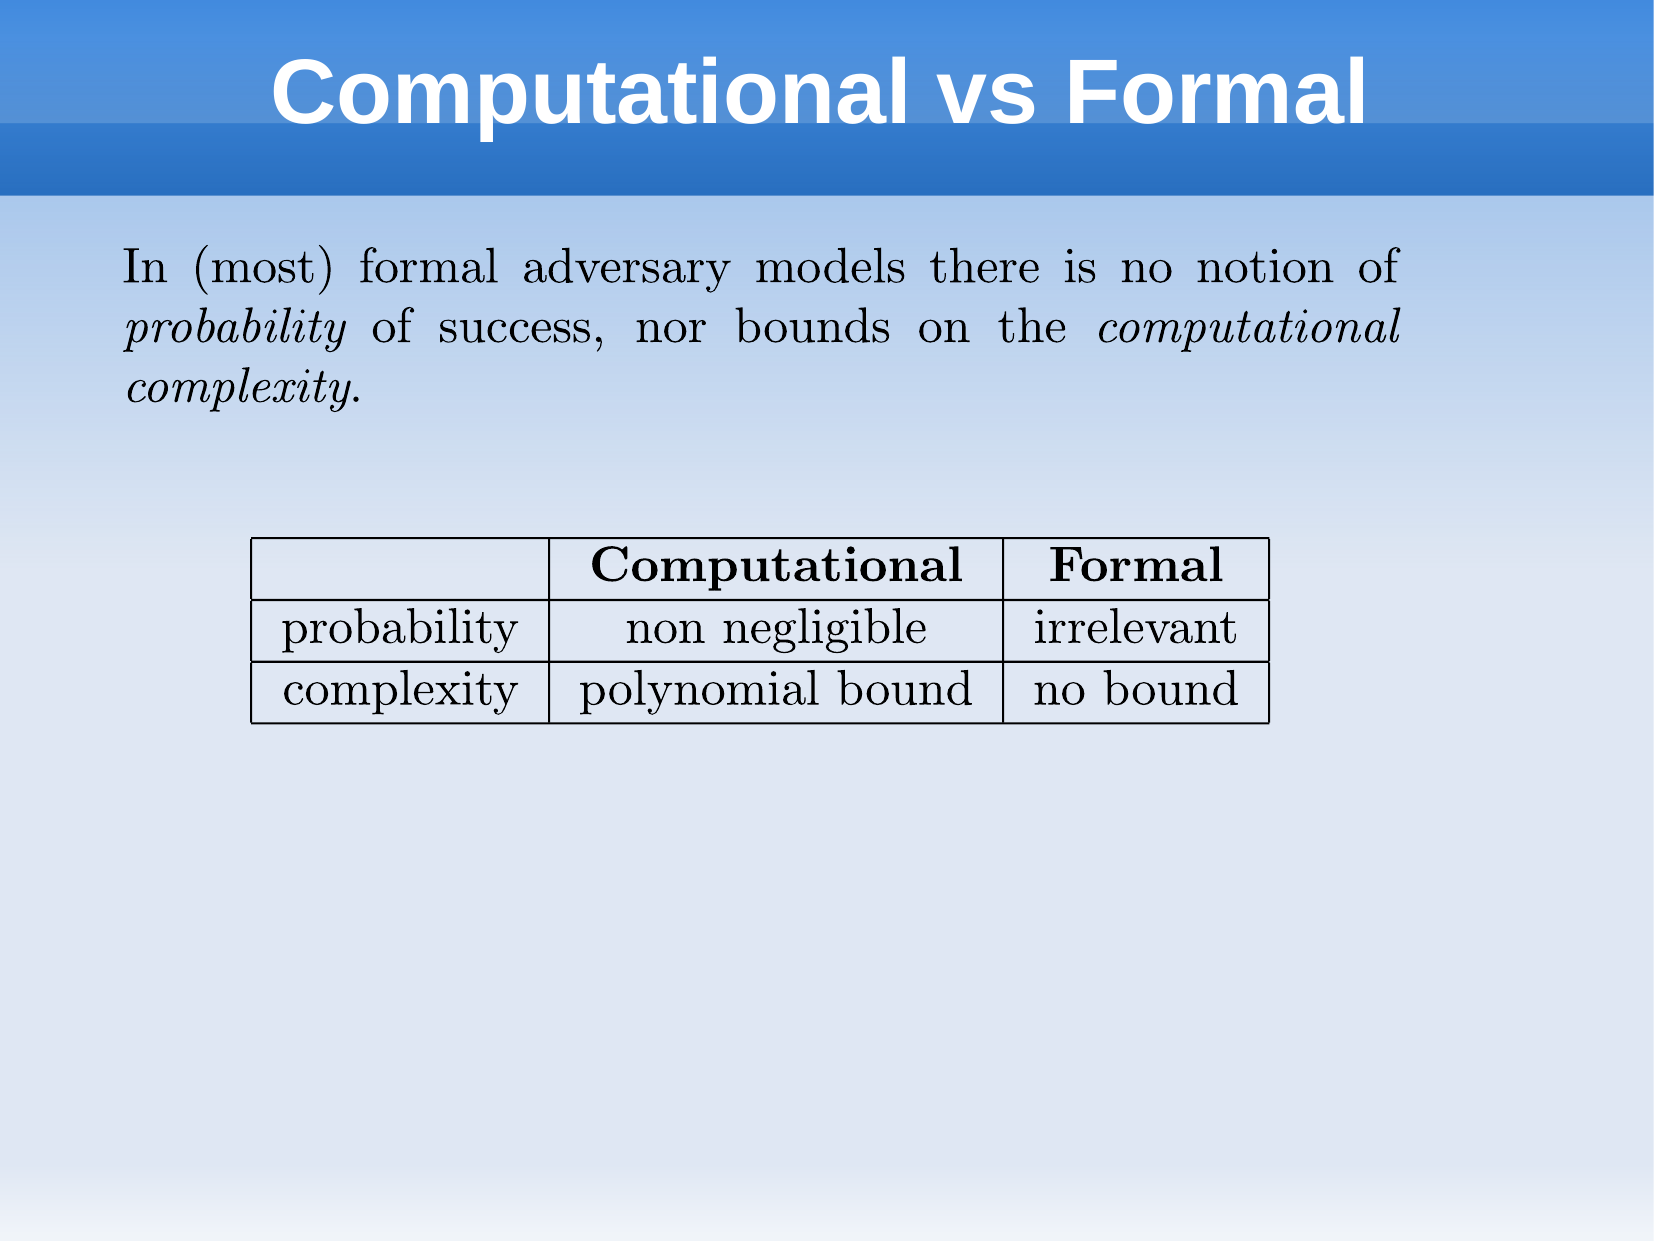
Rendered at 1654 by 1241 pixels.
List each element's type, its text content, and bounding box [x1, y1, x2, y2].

picture [0, 0, 1654, 1241]
text_box [122, 244, 1404, 725]
title Computational vs Formal [76, 0, 1565, 188]
